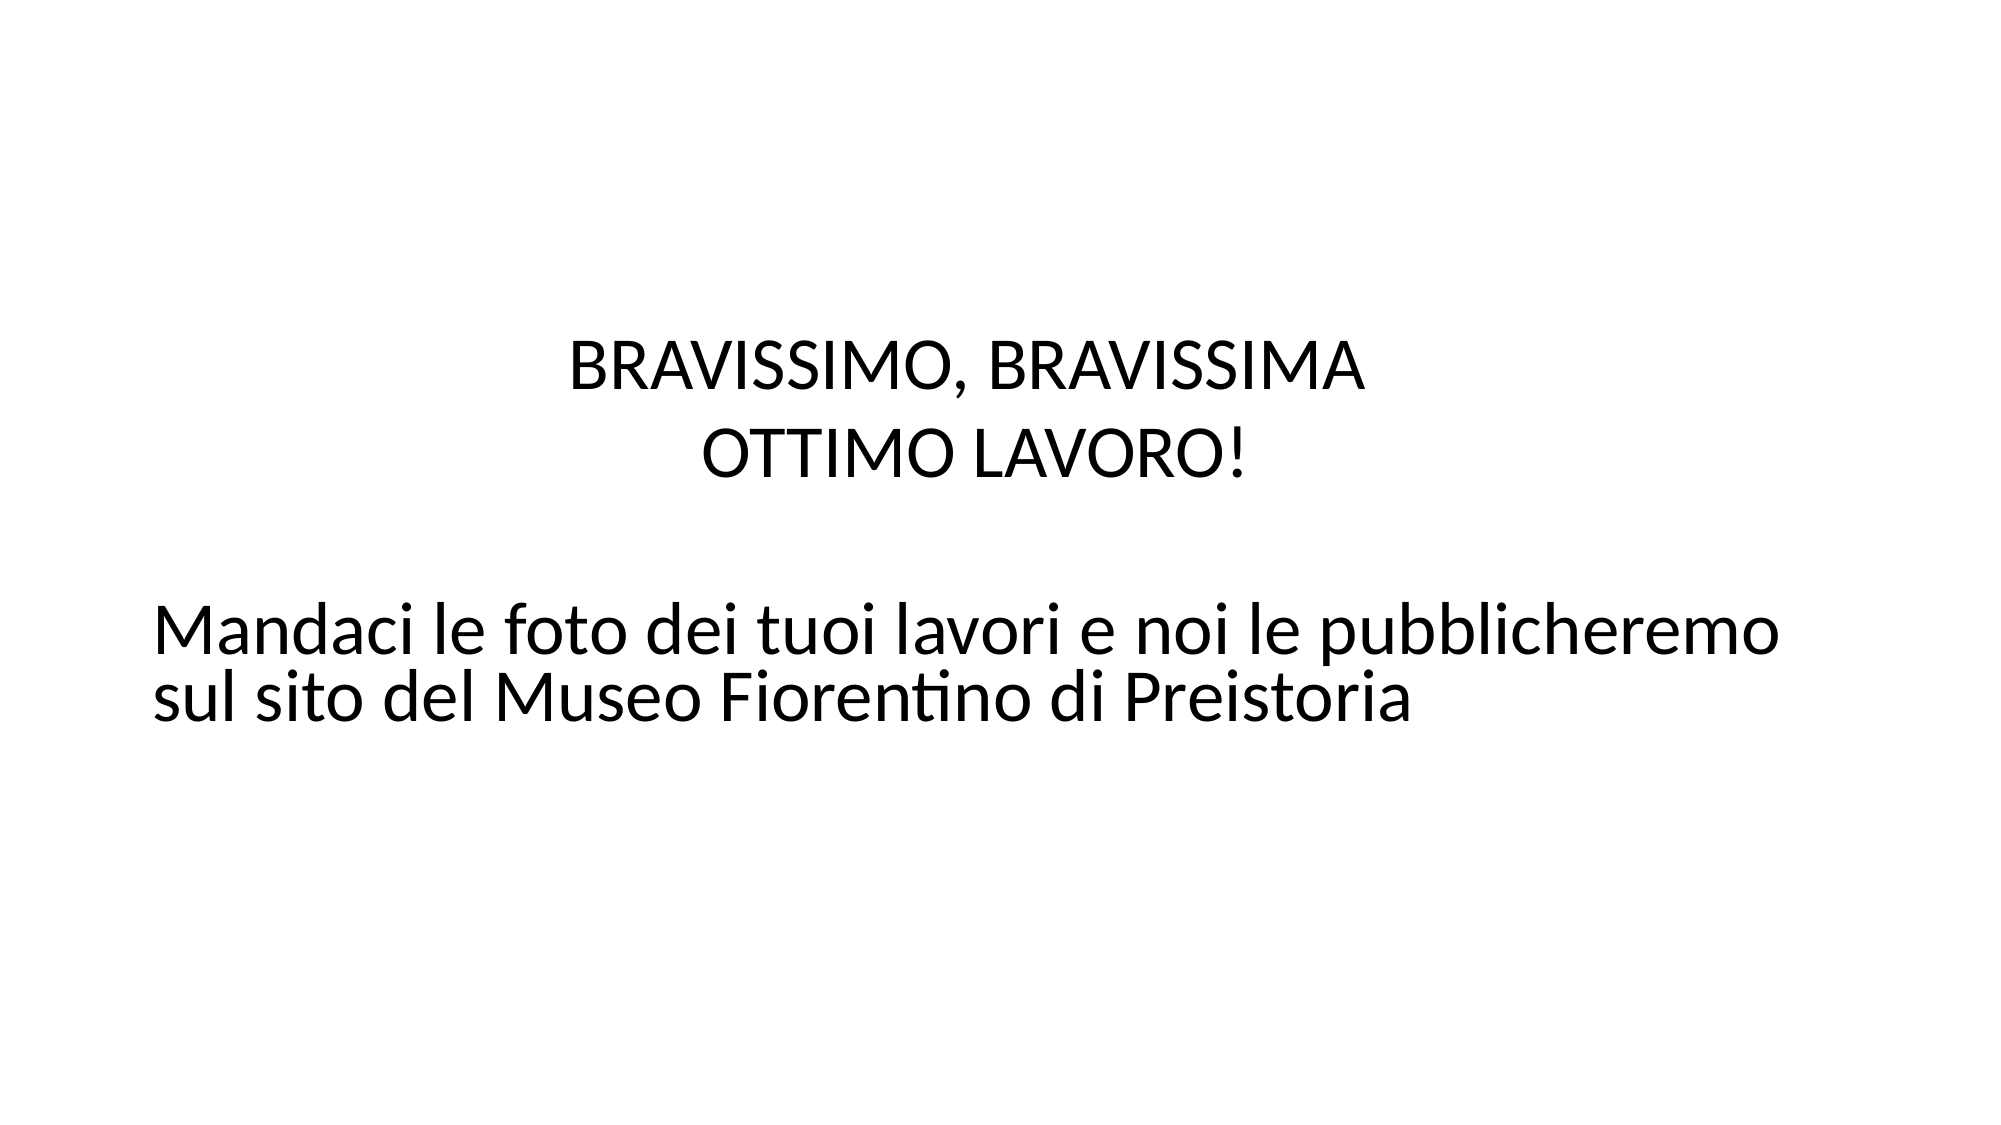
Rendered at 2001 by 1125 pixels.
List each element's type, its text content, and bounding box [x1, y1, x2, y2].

text_box BRAVISSIMO, BRAVISSIMA OTTIMO LAVORO! Mandaci le foto dei tuoi lavori e noi le pubblicheremo sul sito del Museo Fiorentino di Preistoria [137, 328, 1863, 1028]
